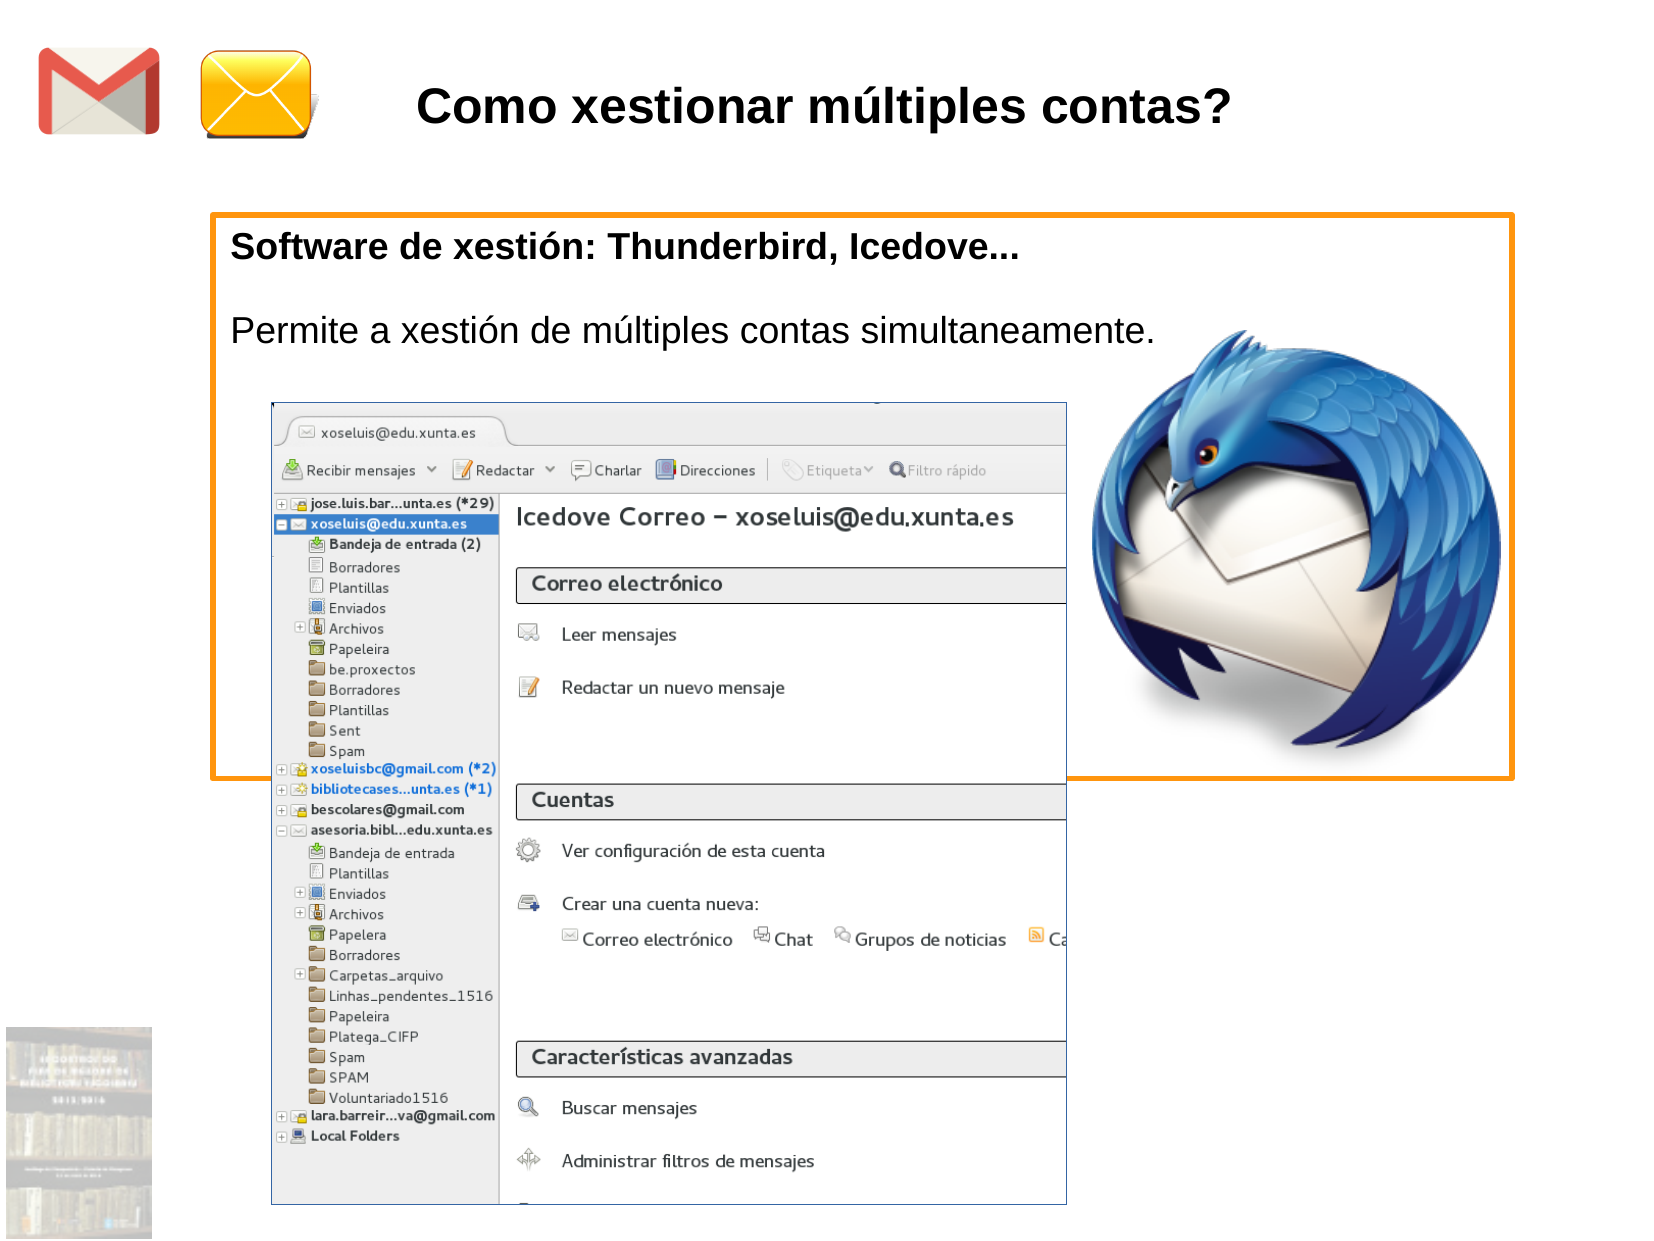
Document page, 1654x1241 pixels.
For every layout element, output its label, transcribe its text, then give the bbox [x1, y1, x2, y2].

picture [200, 35, 319, 154]
text_box Software de xestión: Thunderbird, Icedove... Permite a xestión de múltiples contas simultaneamente. [212, 215, 1512, 779]
picture [1092, 330, 1501, 780]
text_box Como xestionar múltiples contas? [401, 70, 1619, 154]
picture [38, 47, 160, 135]
picture [6, 1027, 152, 1239]
picture [271, 402, 1067, 1205]
